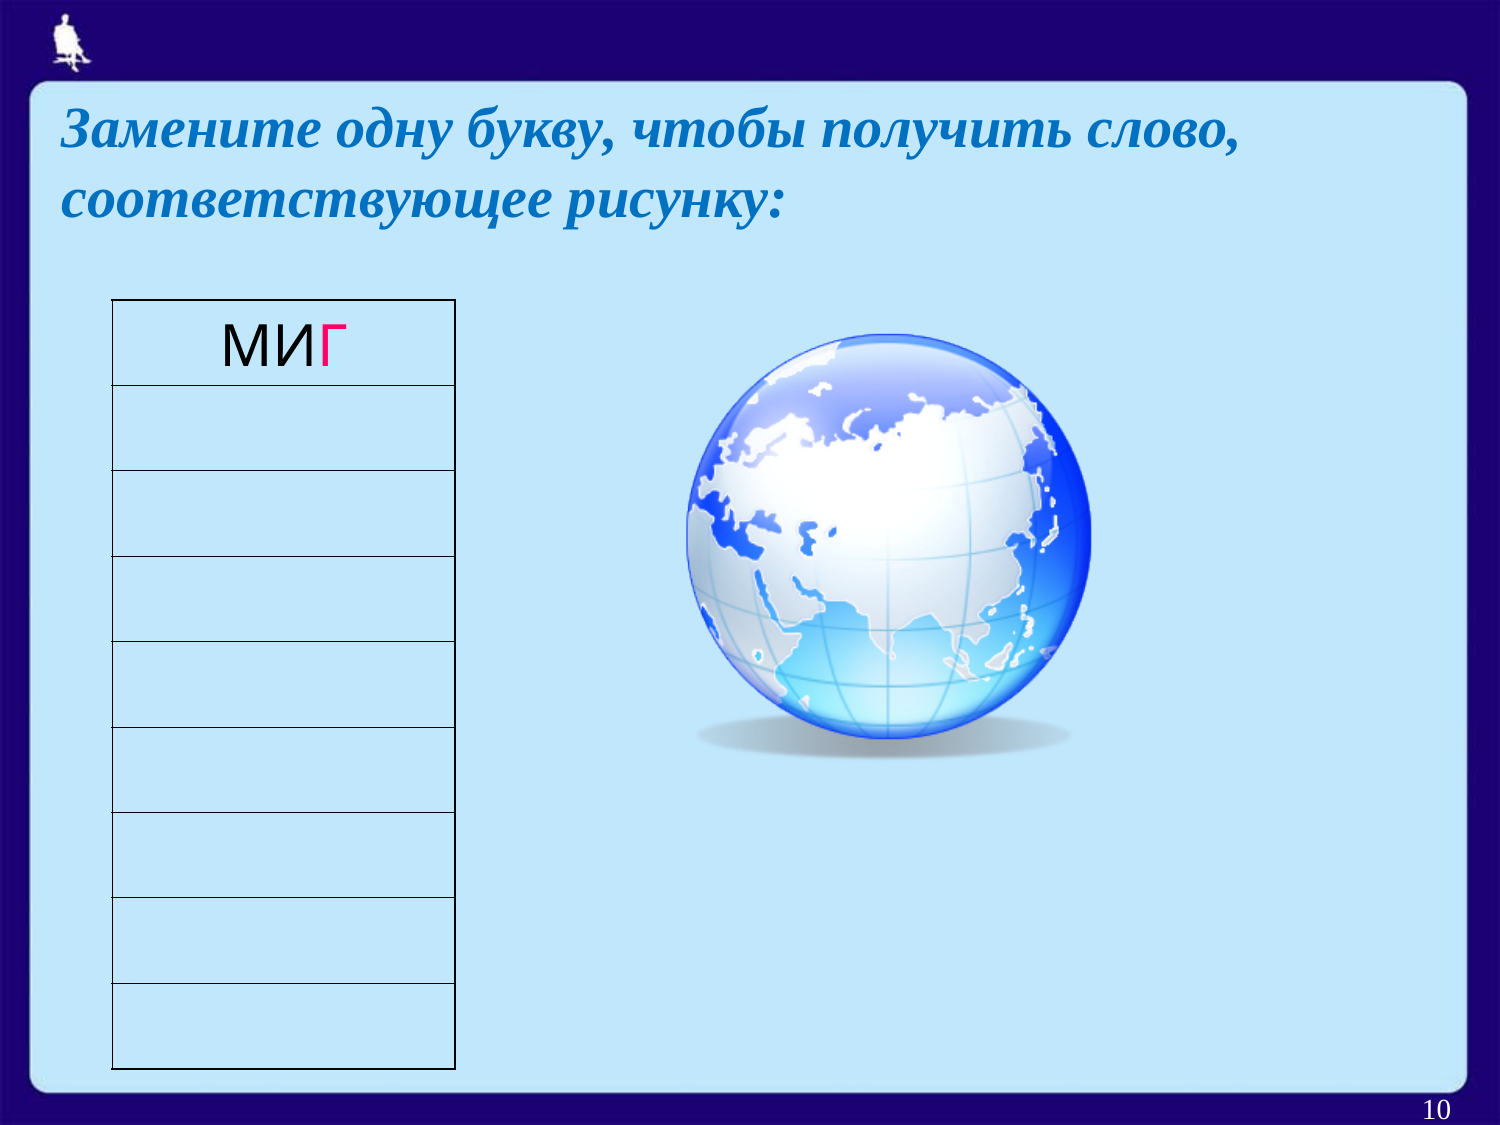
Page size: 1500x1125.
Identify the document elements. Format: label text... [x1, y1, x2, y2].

table_cell [113, 557, 454, 641]
text_box <номер> [1116, 1082, 1467, 1125]
table_cell [113, 471, 454, 556]
table_header МИГ [113, 301, 454, 385]
text_box Замените одну букву, чтобы получить слово, соответствующее рисунку: [46, 81, 1477, 238]
table_cell [113, 984, 454, 1068]
table_cell [113, 728, 454, 812]
table_cell [113, 386, 454, 470]
table_cell [113, 642, 454, 727]
table_cell [113, 813, 454, 897]
table_cell [113, 898, 454, 983]
picture [0, 0, 1500, 1125]
